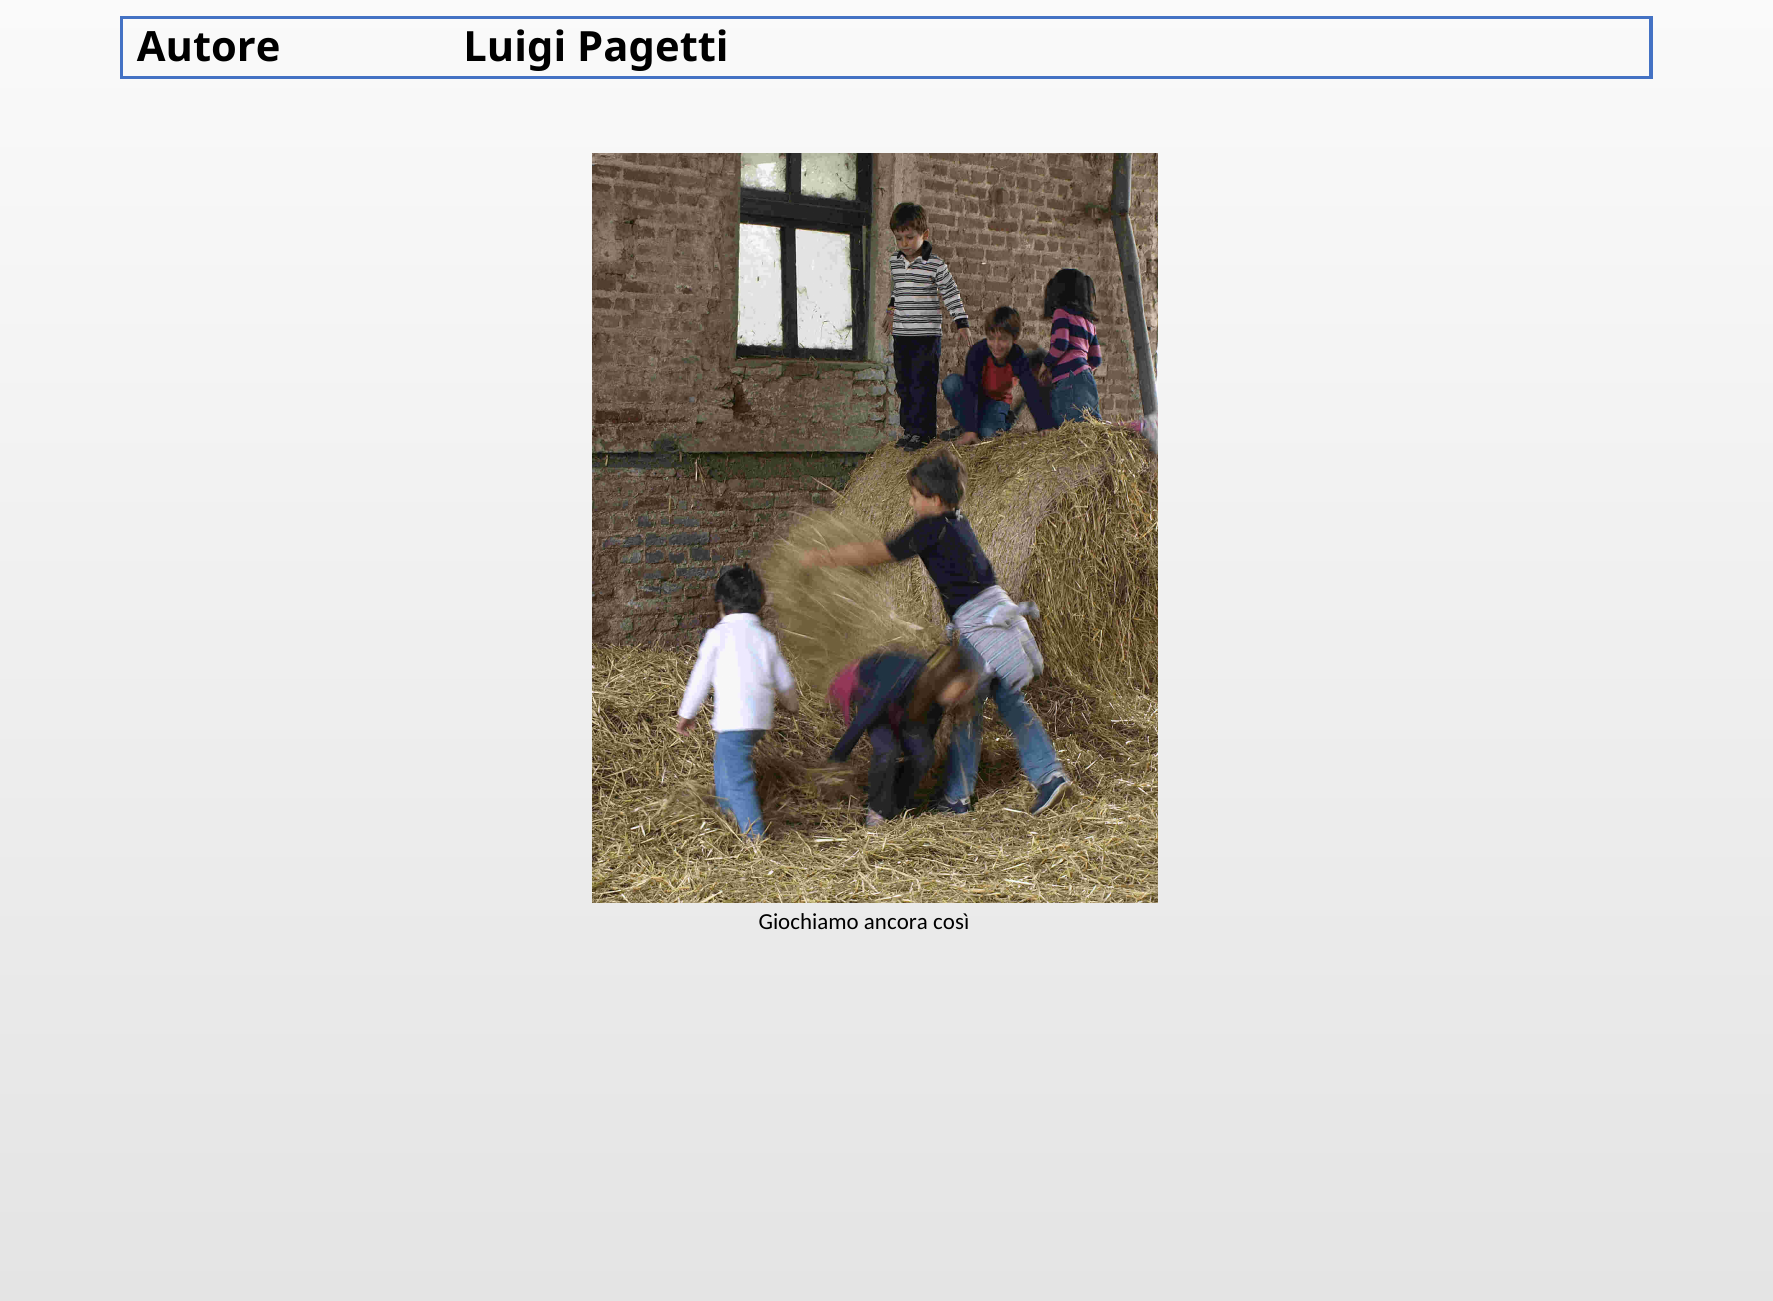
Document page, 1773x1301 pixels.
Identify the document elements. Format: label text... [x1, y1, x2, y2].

title Autore Luigi Pagetti [121, 17, 1652, 78]
picture [592, 153, 1158, 903]
text_box Giochiamo ancora così [593, 898, 1171, 942]
